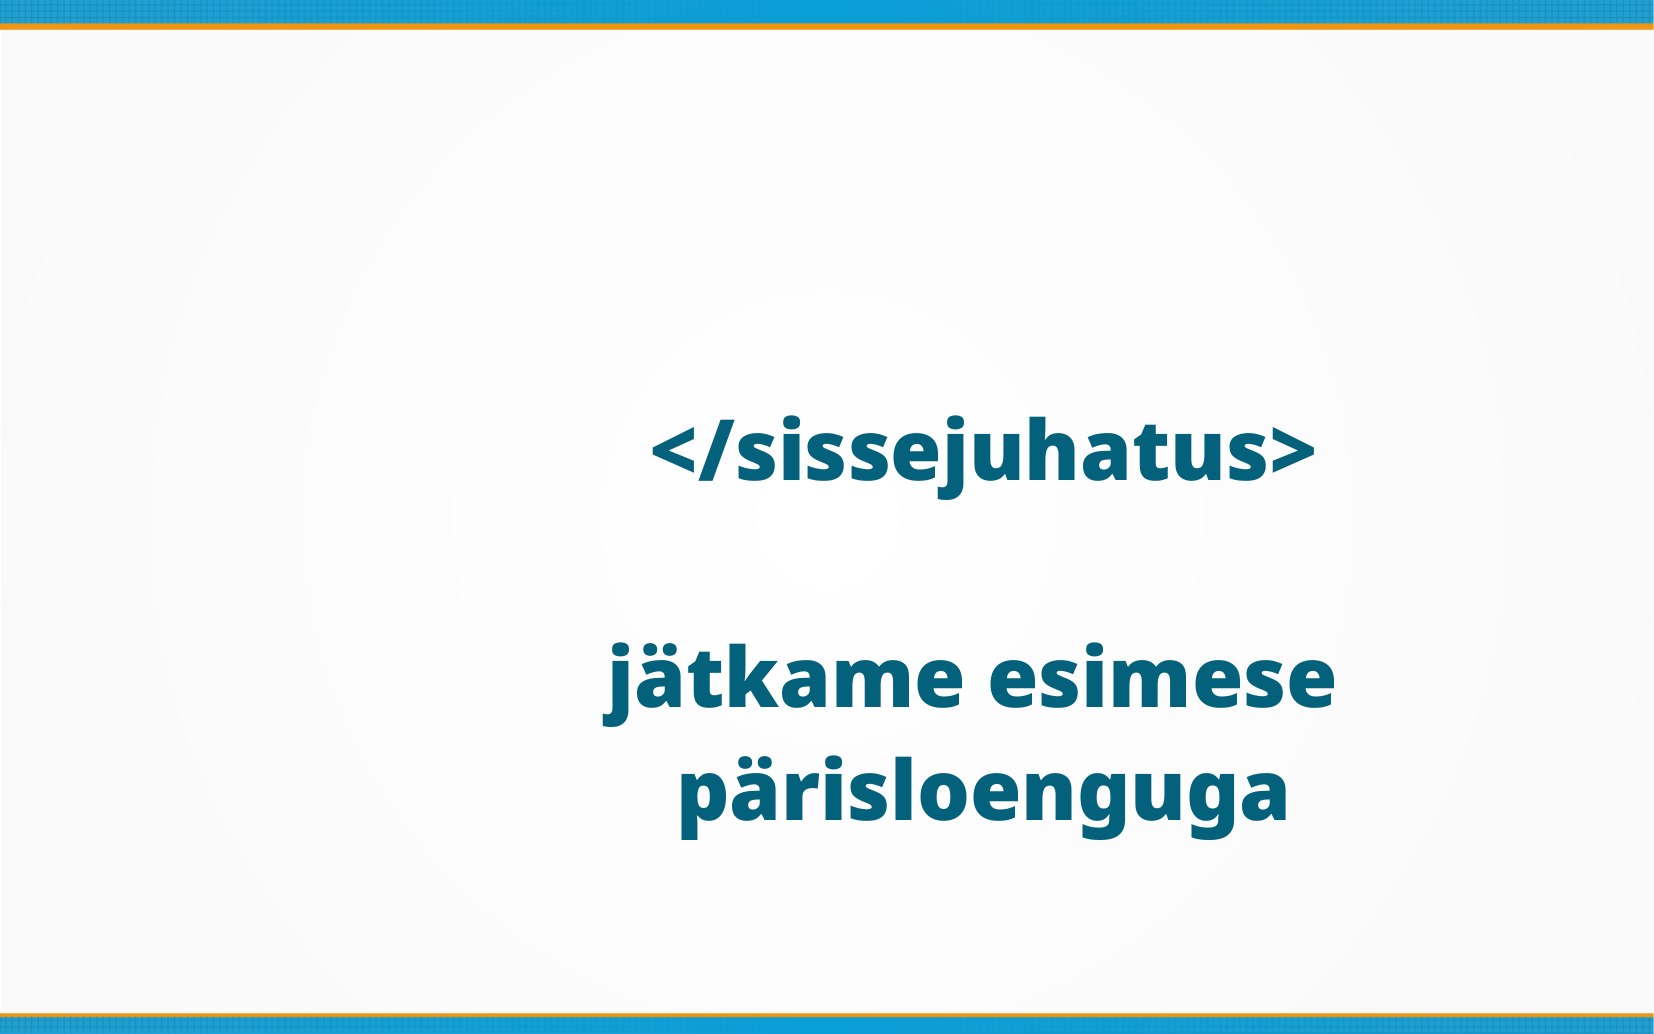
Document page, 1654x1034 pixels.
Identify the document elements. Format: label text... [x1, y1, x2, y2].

picture [0, 0, 1654, 1034]
subtitle </sissejuhatus> jätkame esimese pärisloenguga [98, 138, 1654, 1034]
